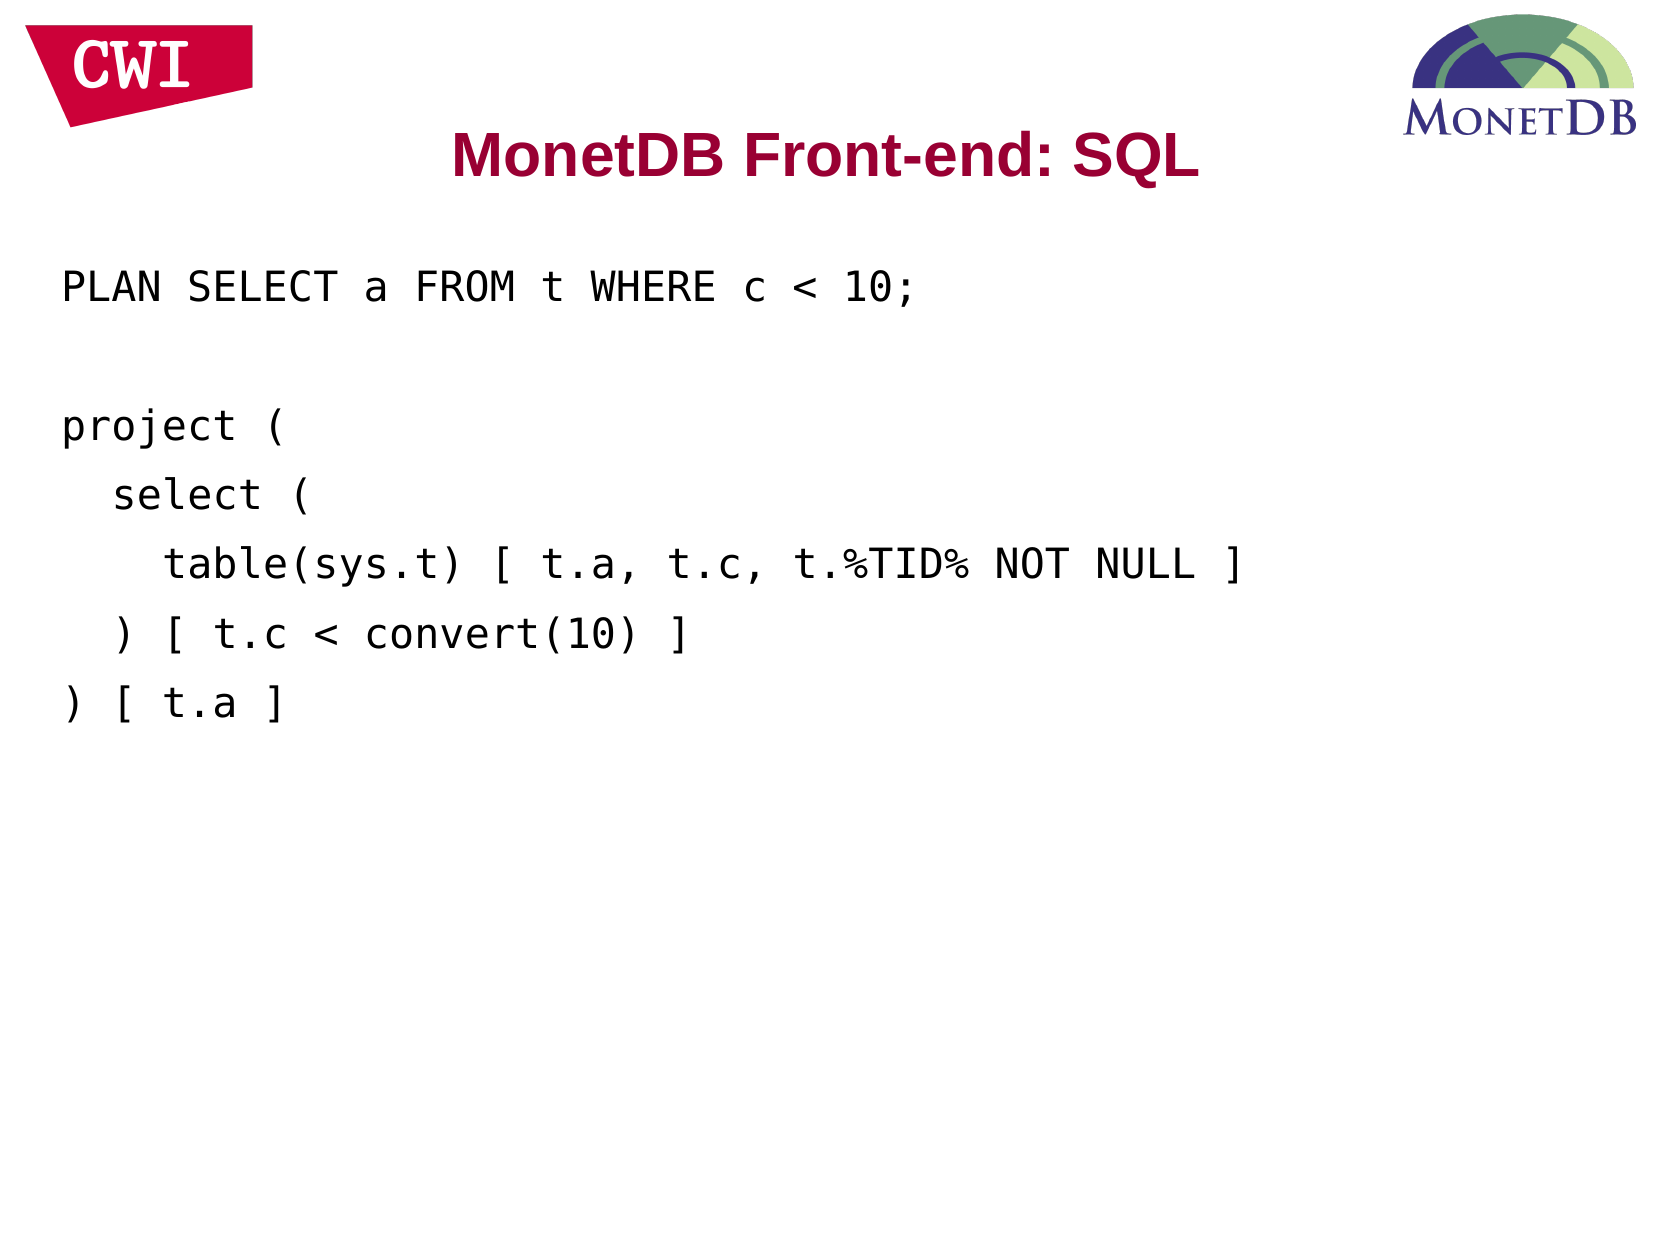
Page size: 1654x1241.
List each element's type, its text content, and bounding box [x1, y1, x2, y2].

list PLAN SELECT a FROM t WHERE c < 10; project ( select ( table(sys.t) [ t.a, t.c, t.%TID% NOT NULL ] ) [ t.c < convert(10) ] ) [ t.a ] [46, 258, 1654, 1067]
text_box MonetDB Front-end: SQL [0, 105, 1654, 210]
picture [0, 0, 278, 105]
picture [1403, 14, 1636, 105]
